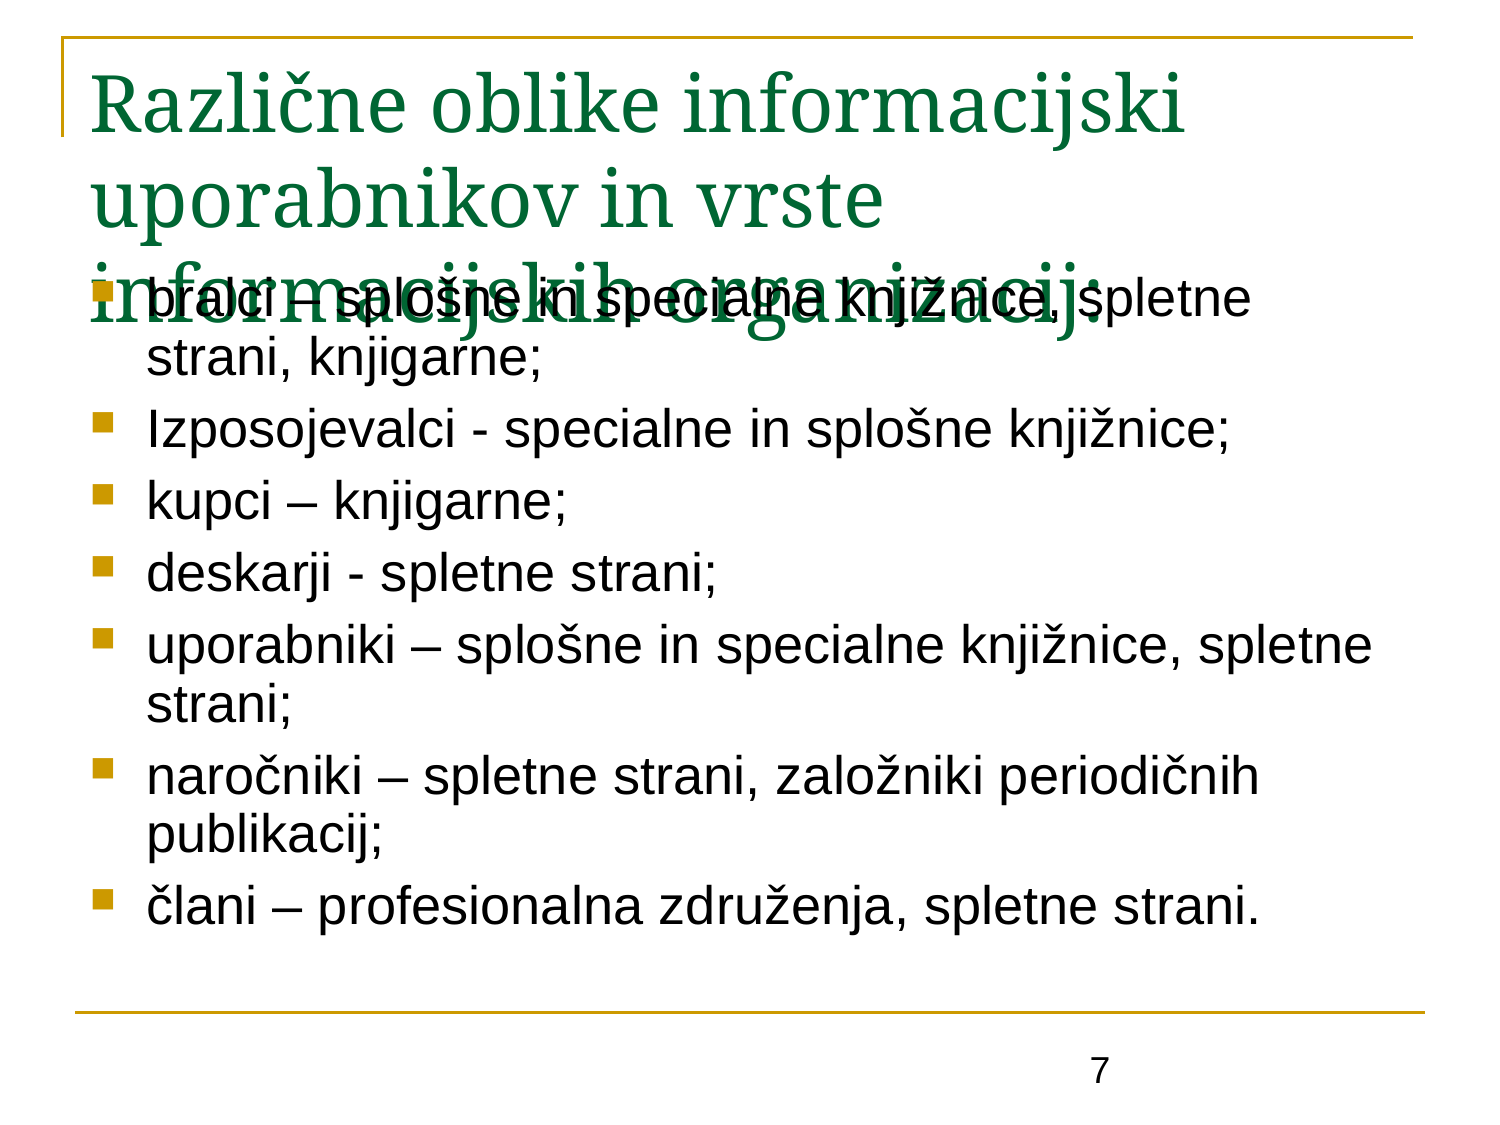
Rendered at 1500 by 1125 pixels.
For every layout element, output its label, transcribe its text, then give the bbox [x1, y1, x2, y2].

title Različne oblike informacijski uporabnikov in vrste informacijskih organizacij: [75, 45, 1426, 262]
list bralci – splošne in specialne knjižnice, spletne strani, knjigarne; Izposojevalci - specialne in splošne knjižnice; kupci – knjigarne; deskarji - spletne strani; uporabniki – splošne in specialne knjižnice, spletne strani; naročniki – spletne strani, založniki periodičnih publikacij; člani – profesionalna združenja, spletne strani. [75, 262, 1426, 1006]
